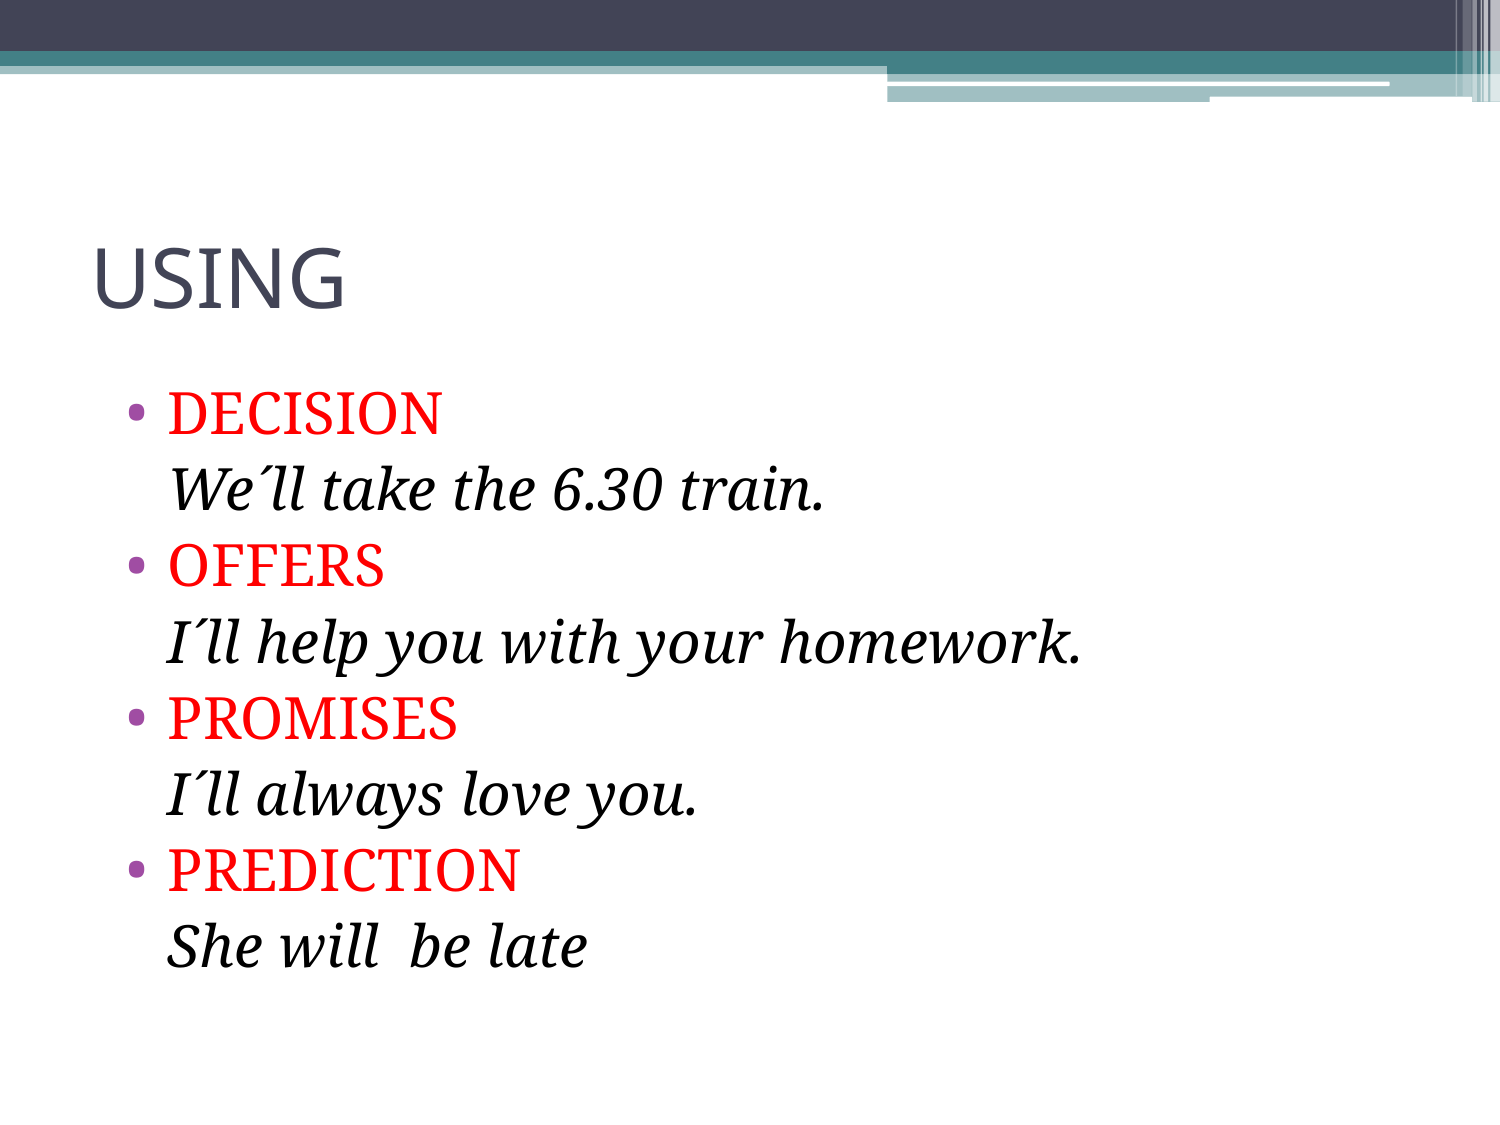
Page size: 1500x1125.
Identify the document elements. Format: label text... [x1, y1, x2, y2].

list DECISION We´ll take the 6.30 train. OFFERS I´ll help you with your homework. PROMISES I´ll always love you. PREDICTION She will be late [75, 368, 1426, 1079]
title USING [75, 187, 1426, 363]
